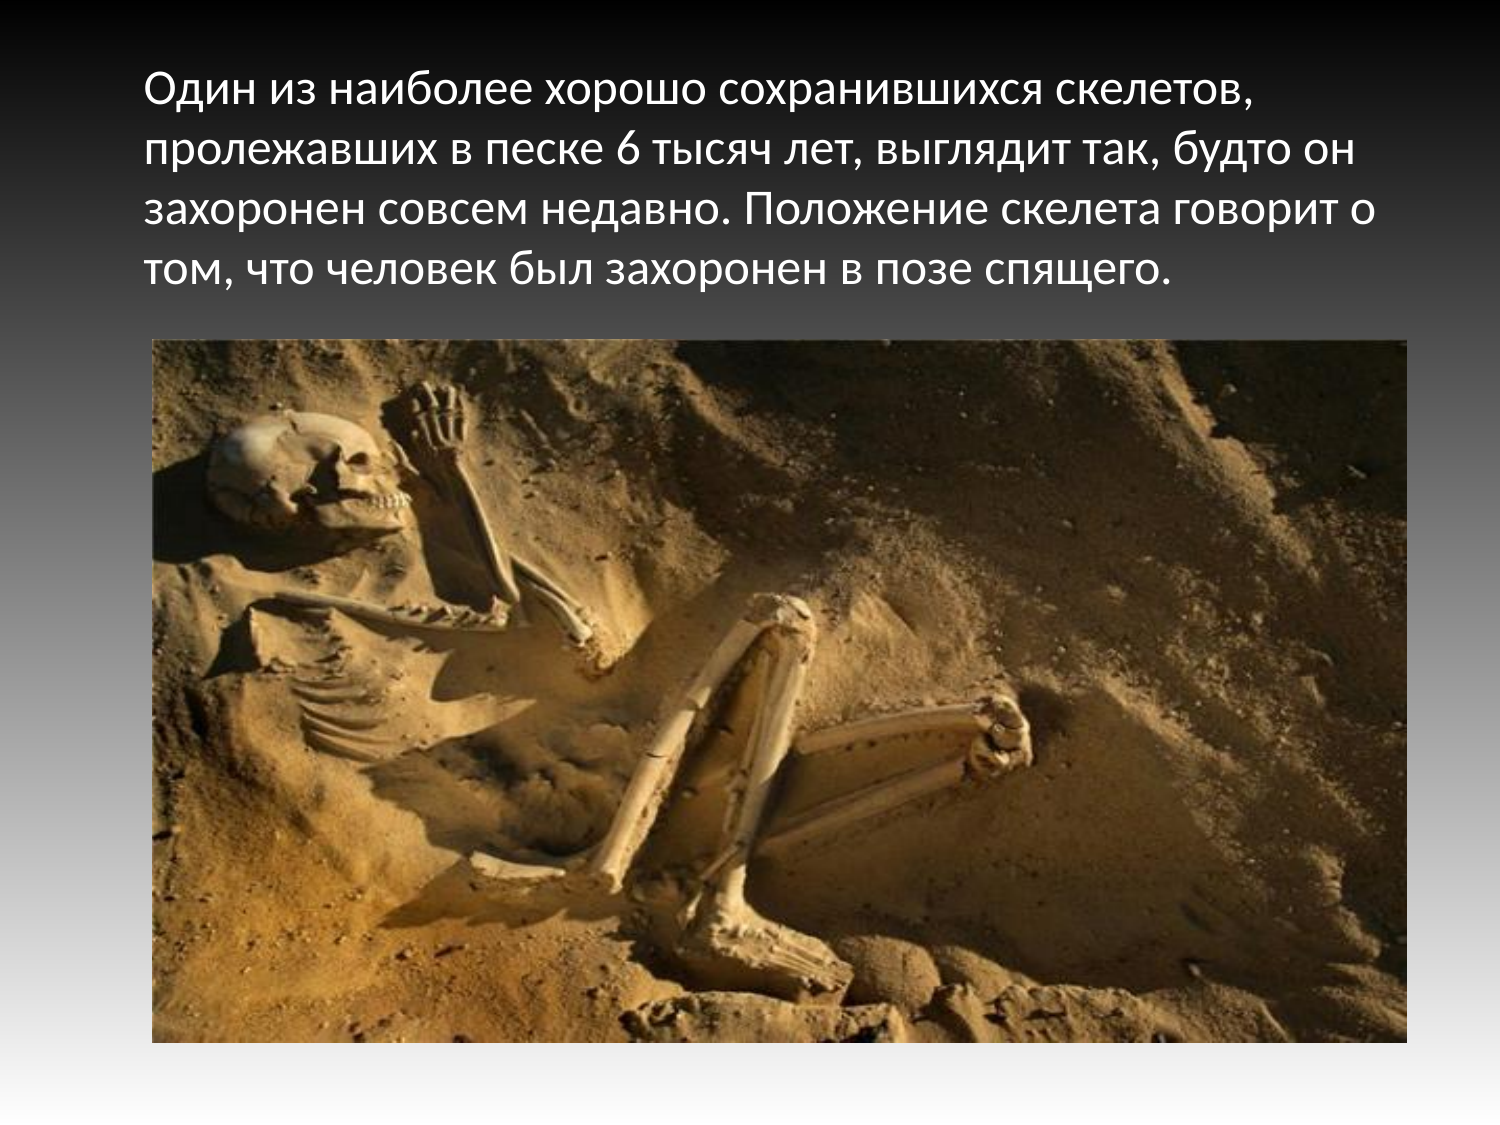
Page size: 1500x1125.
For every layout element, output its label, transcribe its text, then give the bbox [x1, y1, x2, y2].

picture [152, 339, 1407, 1043]
text_box Один из наиболее хорошо сохранившихся скелетов, пролежавших в песке 6 тысяч лет, выглядит так, будто он захоронен совсем недавно. Положение скелета говорит о том, что человек был захоронен в позе спящего. [128, 46, 1395, 422]
